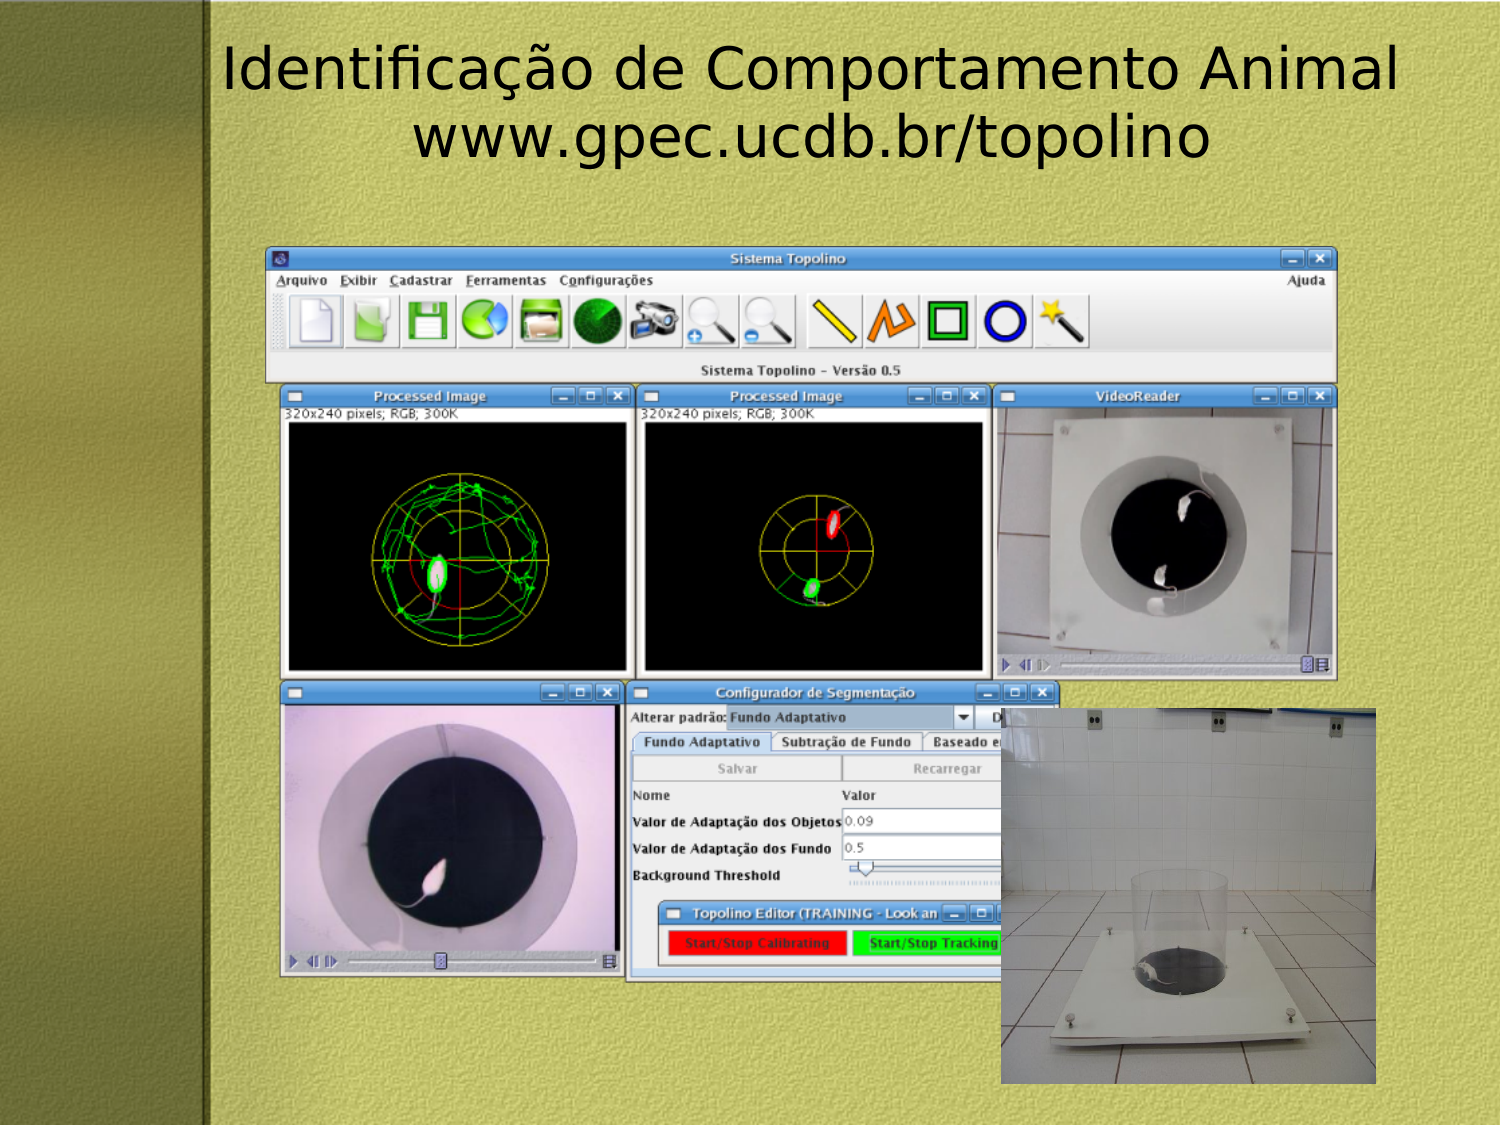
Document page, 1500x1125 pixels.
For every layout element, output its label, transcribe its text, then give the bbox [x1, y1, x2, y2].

title Identificação de Comportamento Animal www.gpec.ucdb.br/topolino [118, 9, 1500, 198]
picture [0, 0, 1500, 1125]
